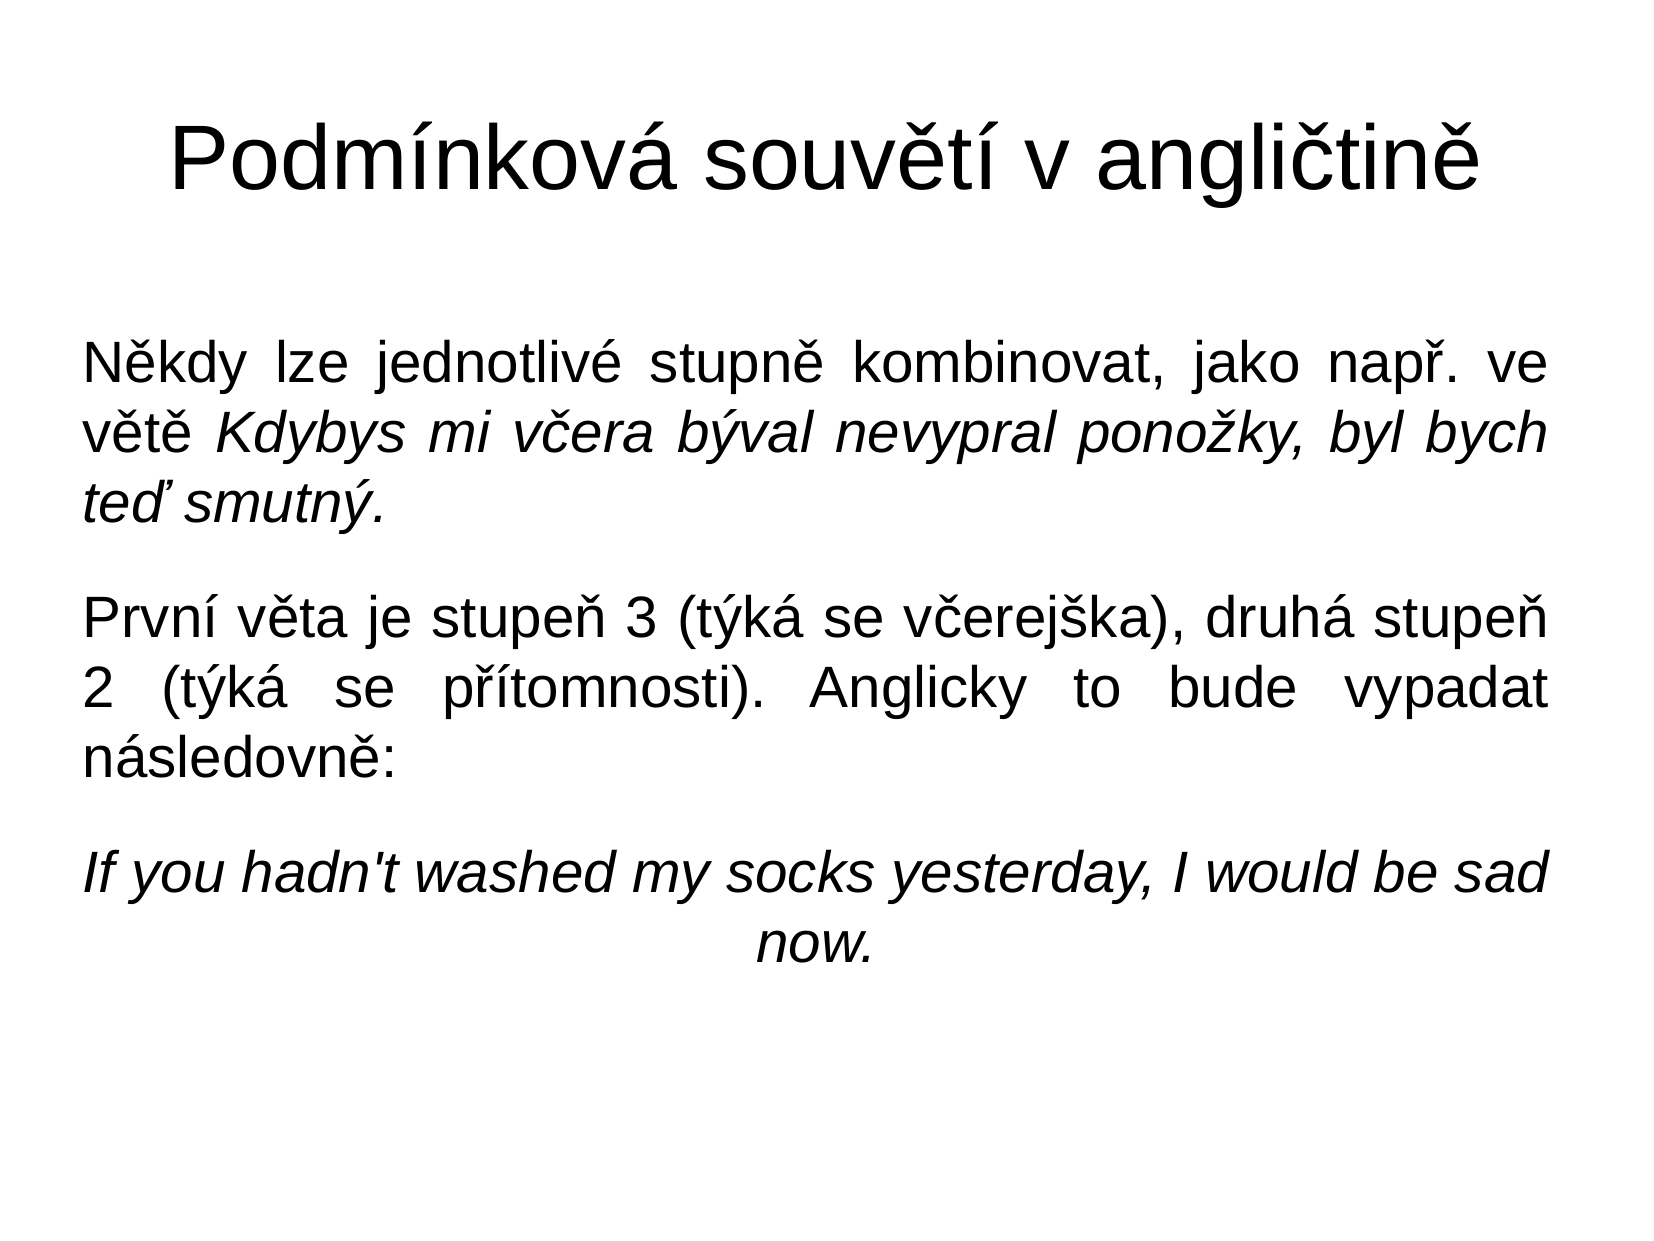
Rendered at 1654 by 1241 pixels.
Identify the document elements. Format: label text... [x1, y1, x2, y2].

text_box Někdy lze jednotlivé stupně kombinovat, jako např. ve větě Kdybys mi včera býval nevypral ponožky, byl bych teď smutný. První věta je stupeň 3 (týká se včerejška), druhá stupeň 2 (týká se přítomnosti). Anglicky to bude vypadat následovně: If you hadn't washed my socks yesterday, I would be sad now. [83, 290, 1570, 1009]
text_box Podmínková souvětí v angličtině [83, 49, 1570, 256]
